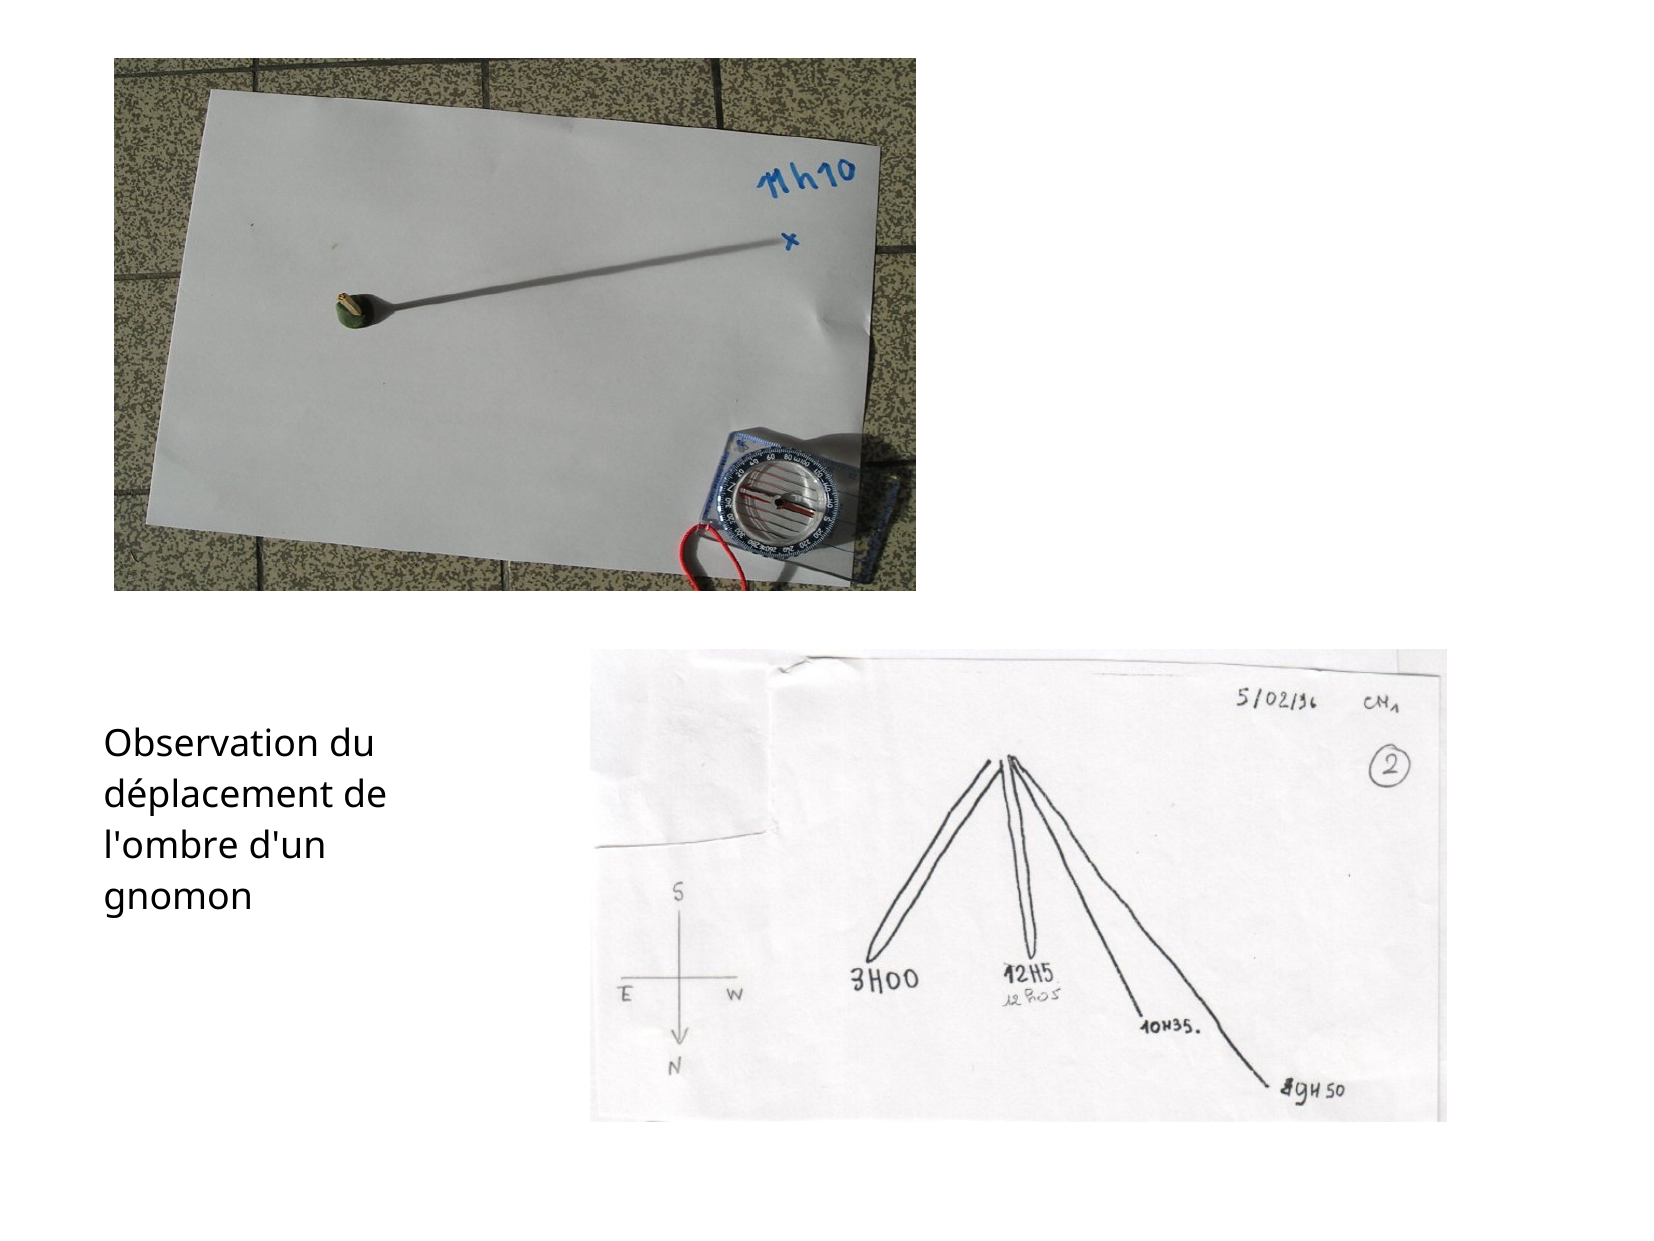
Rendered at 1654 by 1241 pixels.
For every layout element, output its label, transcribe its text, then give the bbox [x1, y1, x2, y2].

picture [590, 649, 1447, 1123]
picture [114, 58, 916, 591]
text_box Observation du déplacement de l'ombre d'un gnomon [88, 708, 443, 900]
